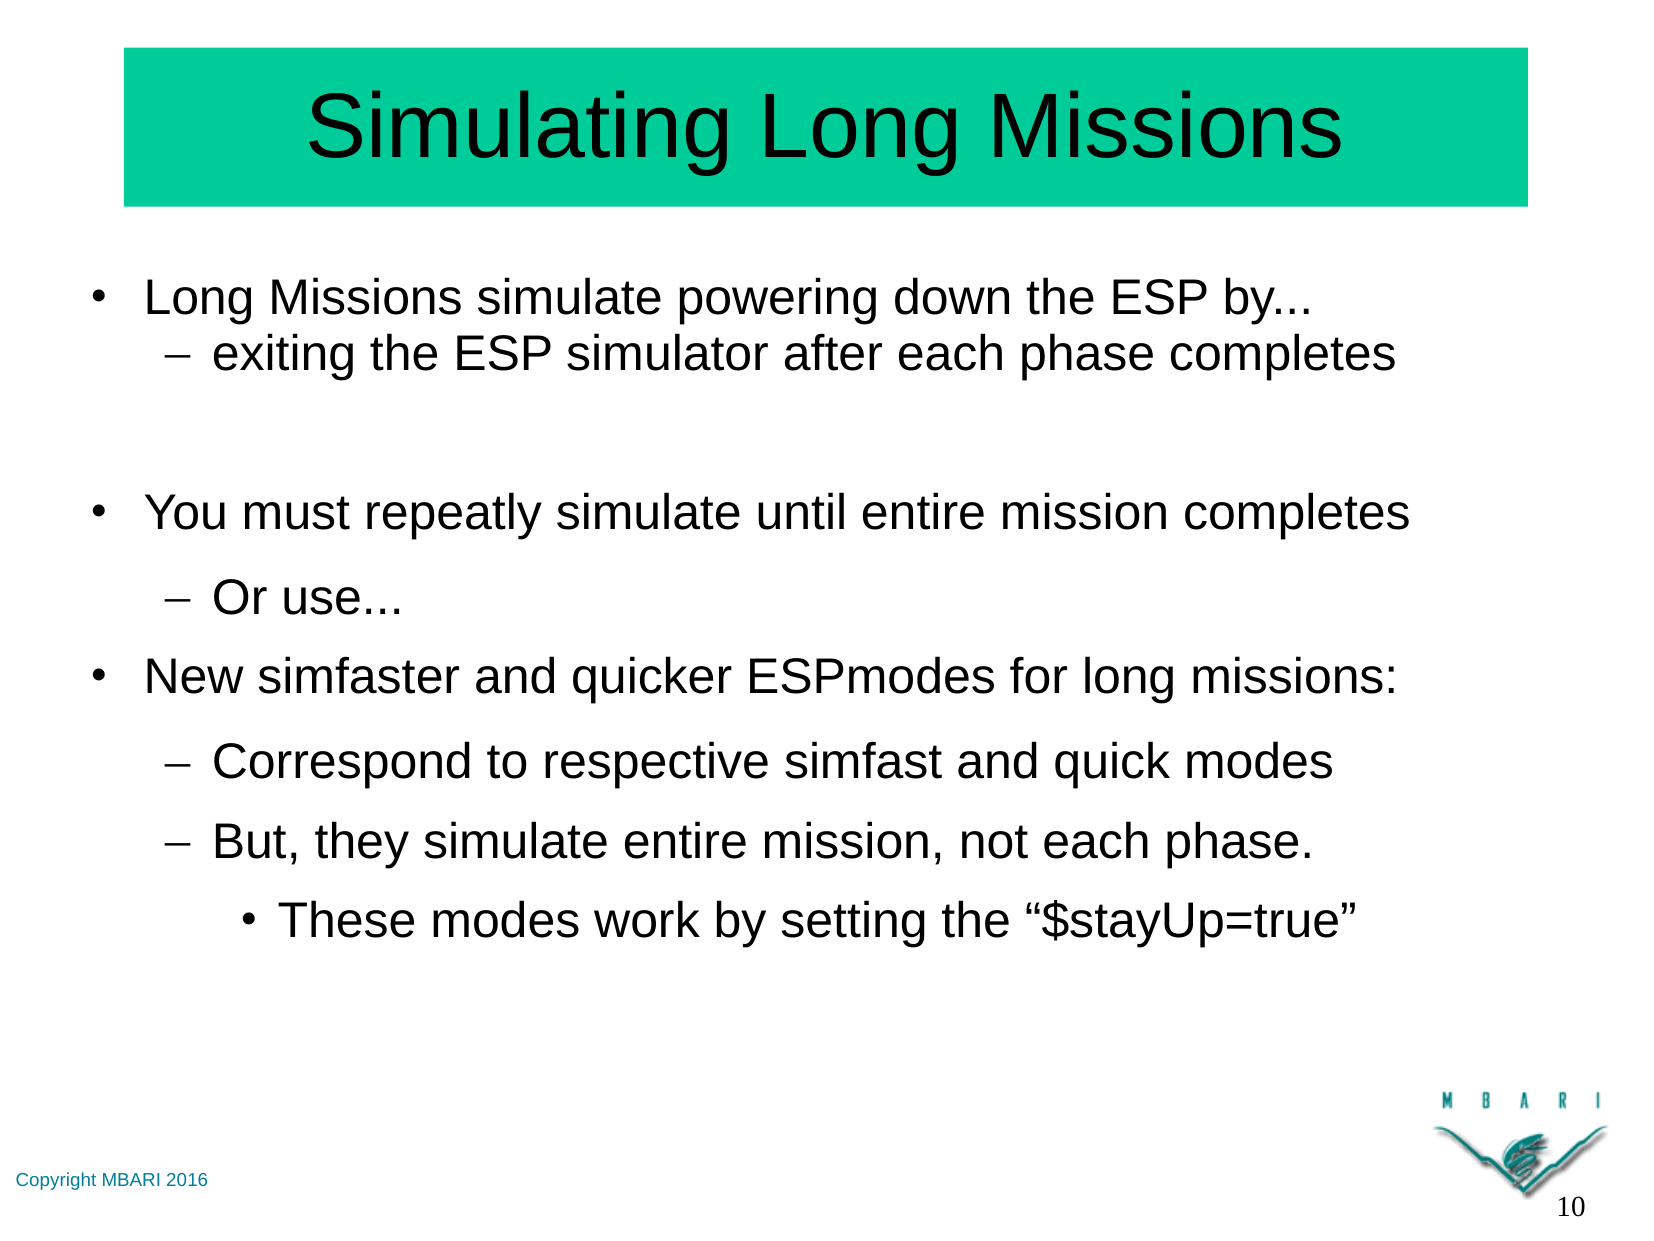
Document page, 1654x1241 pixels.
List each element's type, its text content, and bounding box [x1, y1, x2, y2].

list Long Missions simulate powering down the ESP by... exiting the ESP simulator after each phase completes You must repeatly simulate until entire mission completes Or use... New simfaster and quicker ESPmodes for long missions: Correspond to respective simfast and quick modes But, they simulate entire mission, not each phase. These modes work by setting the “$stayUp=true” [75, 262, 1479, 1163]
picture [1426, 1091, 1613, 1200]
title Simulating Long Missions [123, 47, 1528, 207]
